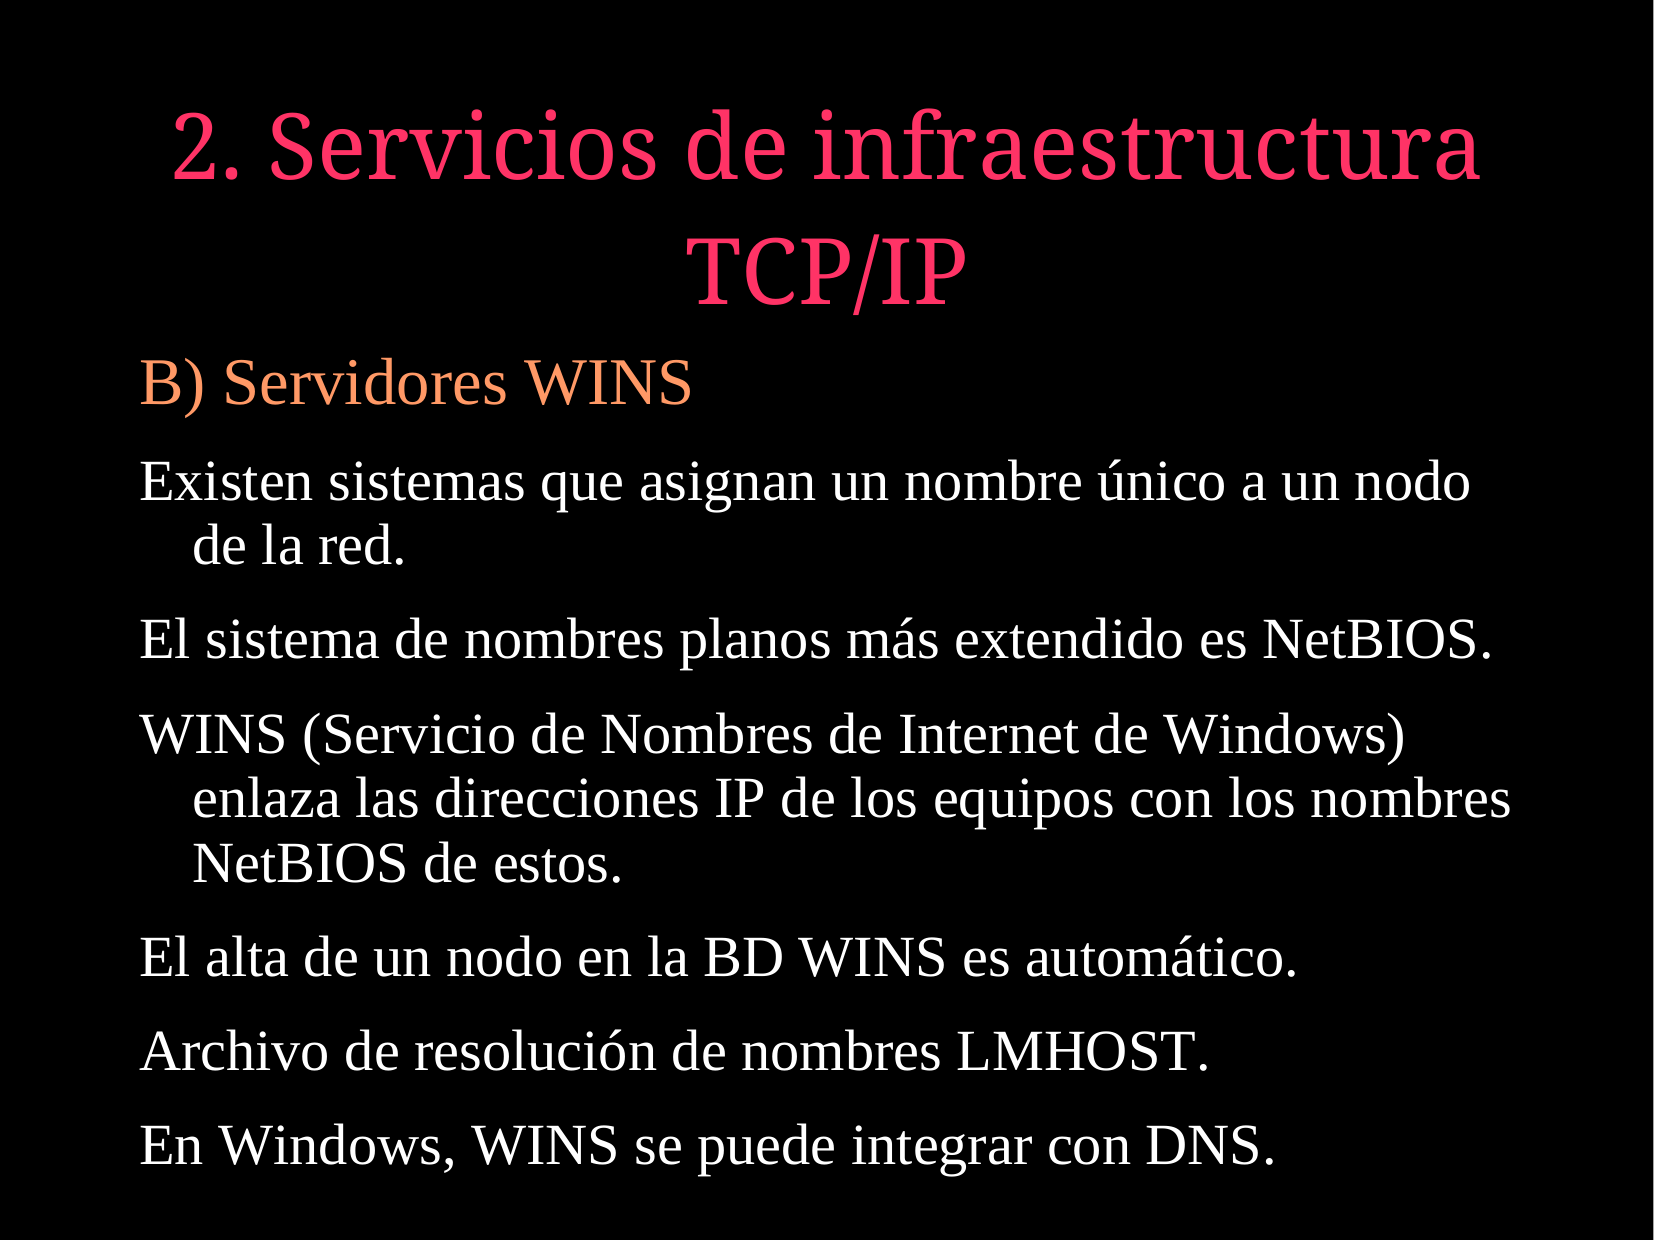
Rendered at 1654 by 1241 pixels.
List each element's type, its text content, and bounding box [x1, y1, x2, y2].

title 2. Servicios de infraestructura TCP/IP [121, 82, 1534, 331]
list B) Servidores WINS Existen sistemas que asignan un nombre único a un nodo de la red. El sistema de nombres planos más extendido es NetBIOS. WINS (Servicio de Nombres de Internet de Windows) enlaza las direcciones IP de los equipos con los nombres NetBIOS de estos. El alta de un nodo en la BD WINS es automático. Archivo de resolución de nombres LMHOST. En Windows, WINS se puede integrar con DNS. [121, 344, 1534, 1241]
